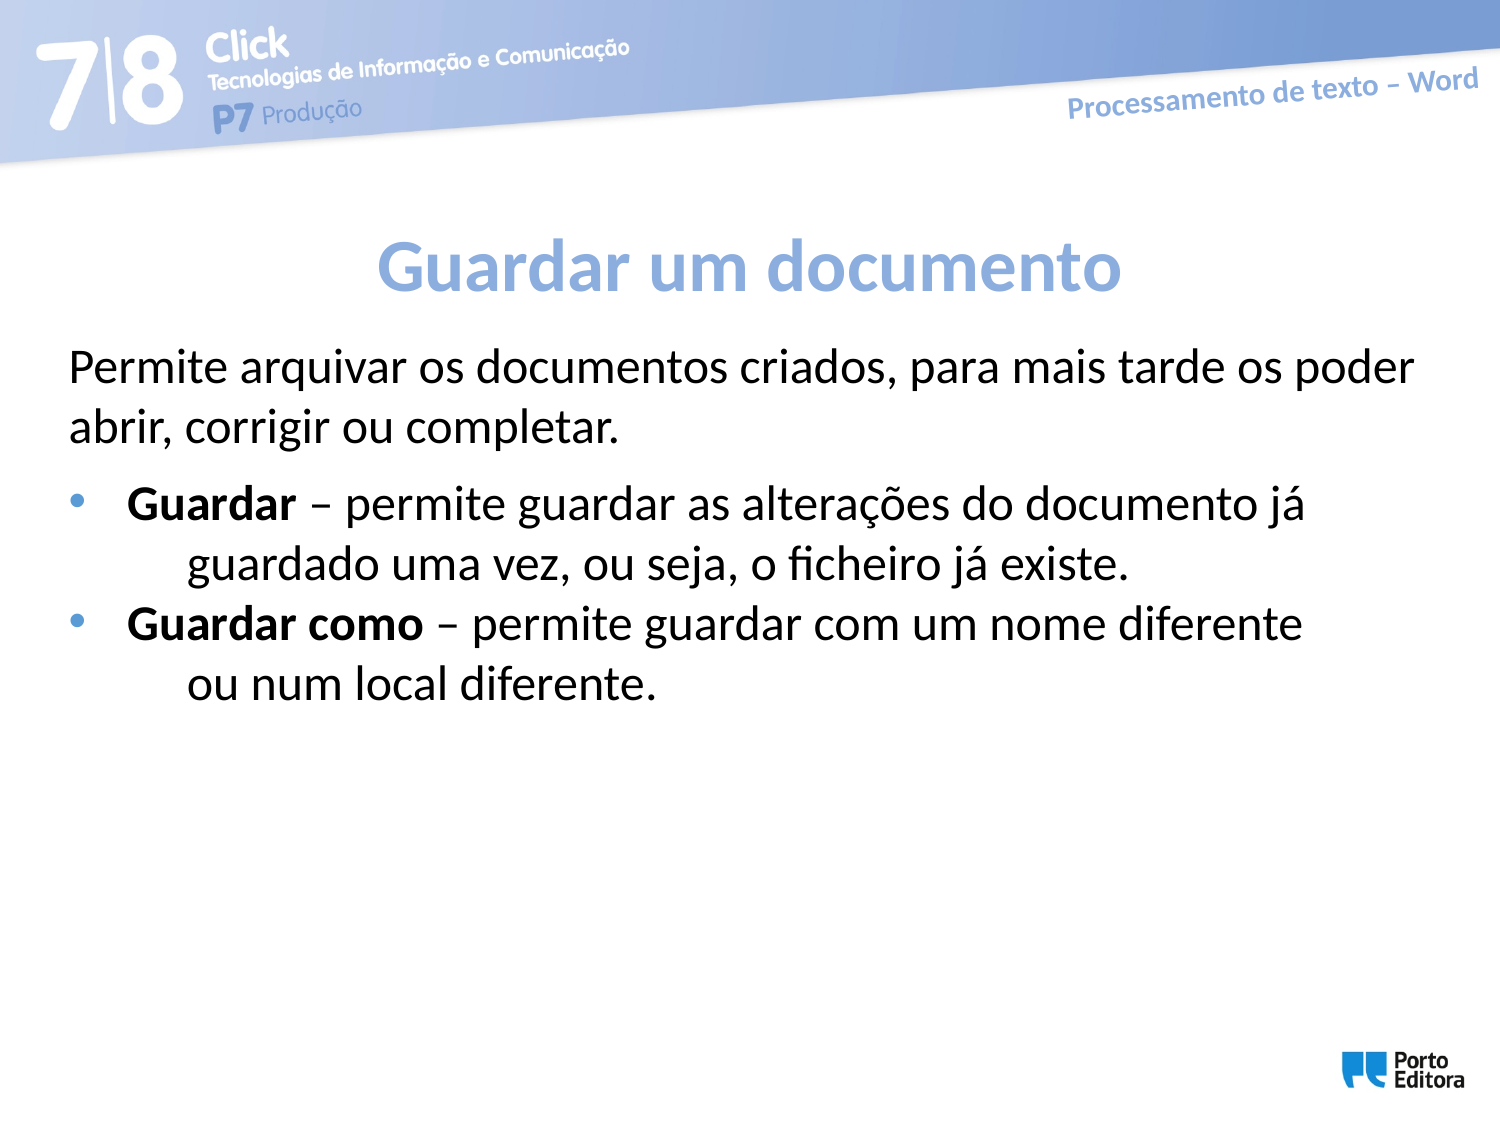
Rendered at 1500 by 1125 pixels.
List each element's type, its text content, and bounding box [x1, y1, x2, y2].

text_box Guardar – permite guardar as alterações do documento já guardado uma vez, ou seja, o ficheiro já existe. Guardar como – permite guardar com um nome diferente ou num local diferente. [53, 462, 1325, 721]
text_box Processamento de texto – Word [1050, 51, 1500, 186]
picture [0, 0, 1500, 1125]
text_box Guardar um documento [252, 218, 1248, 316]
text_box Permite arquivar os documentos criados, para mais tarde os poder abrir, corrigir ou completar. [53, 326, 1479, 463]
